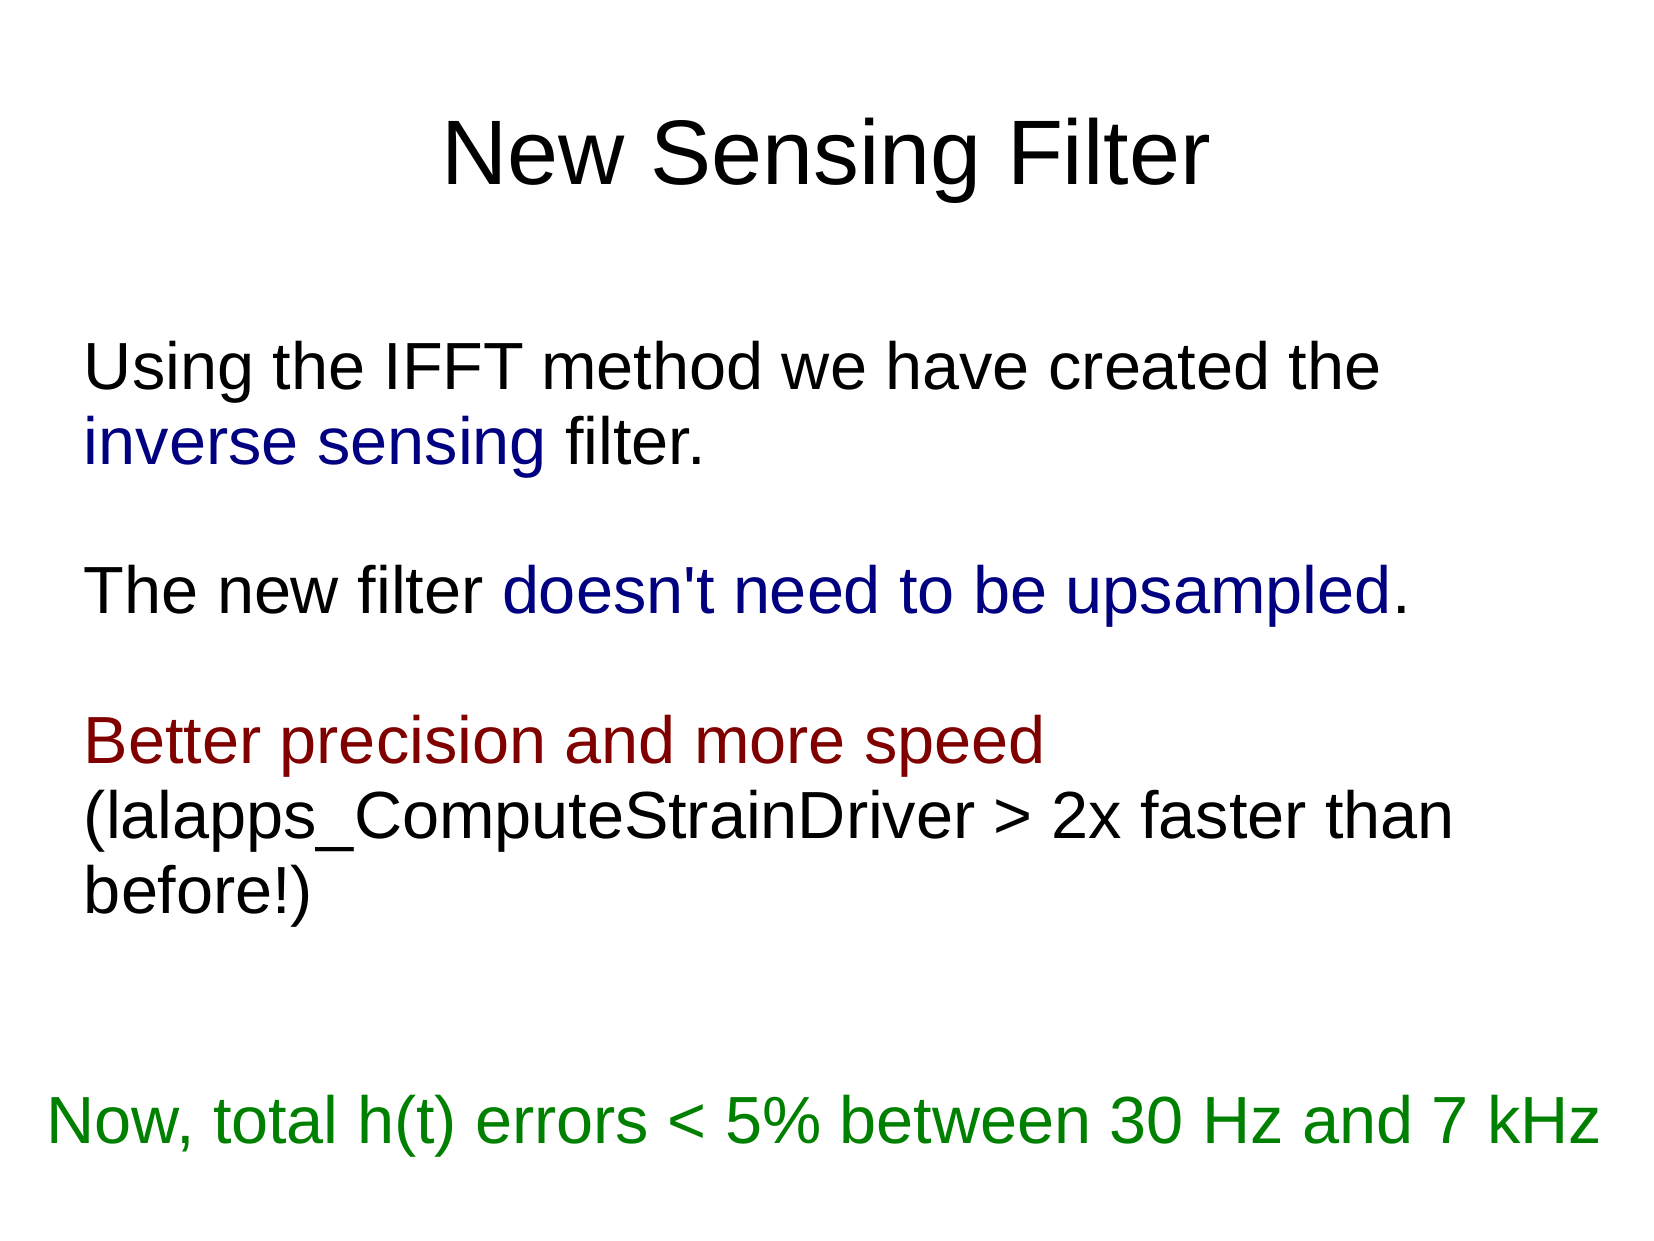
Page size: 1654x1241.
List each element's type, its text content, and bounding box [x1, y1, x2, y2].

text_box Now, total h(t) errors < 5% between 30 Hz and 7 kHz [31, 1075, 1645, 1174]
text_box Using the IFFT method we have created the inverse sensing filter. The new filter doesn't need to be upsampled. Better precision and more speed (lalapps_ComputeStrainDriver > 2x faster than before!) [69, 321, 1570, 1001]
title New Sensing Filter [82, 56, 1571, 250]
